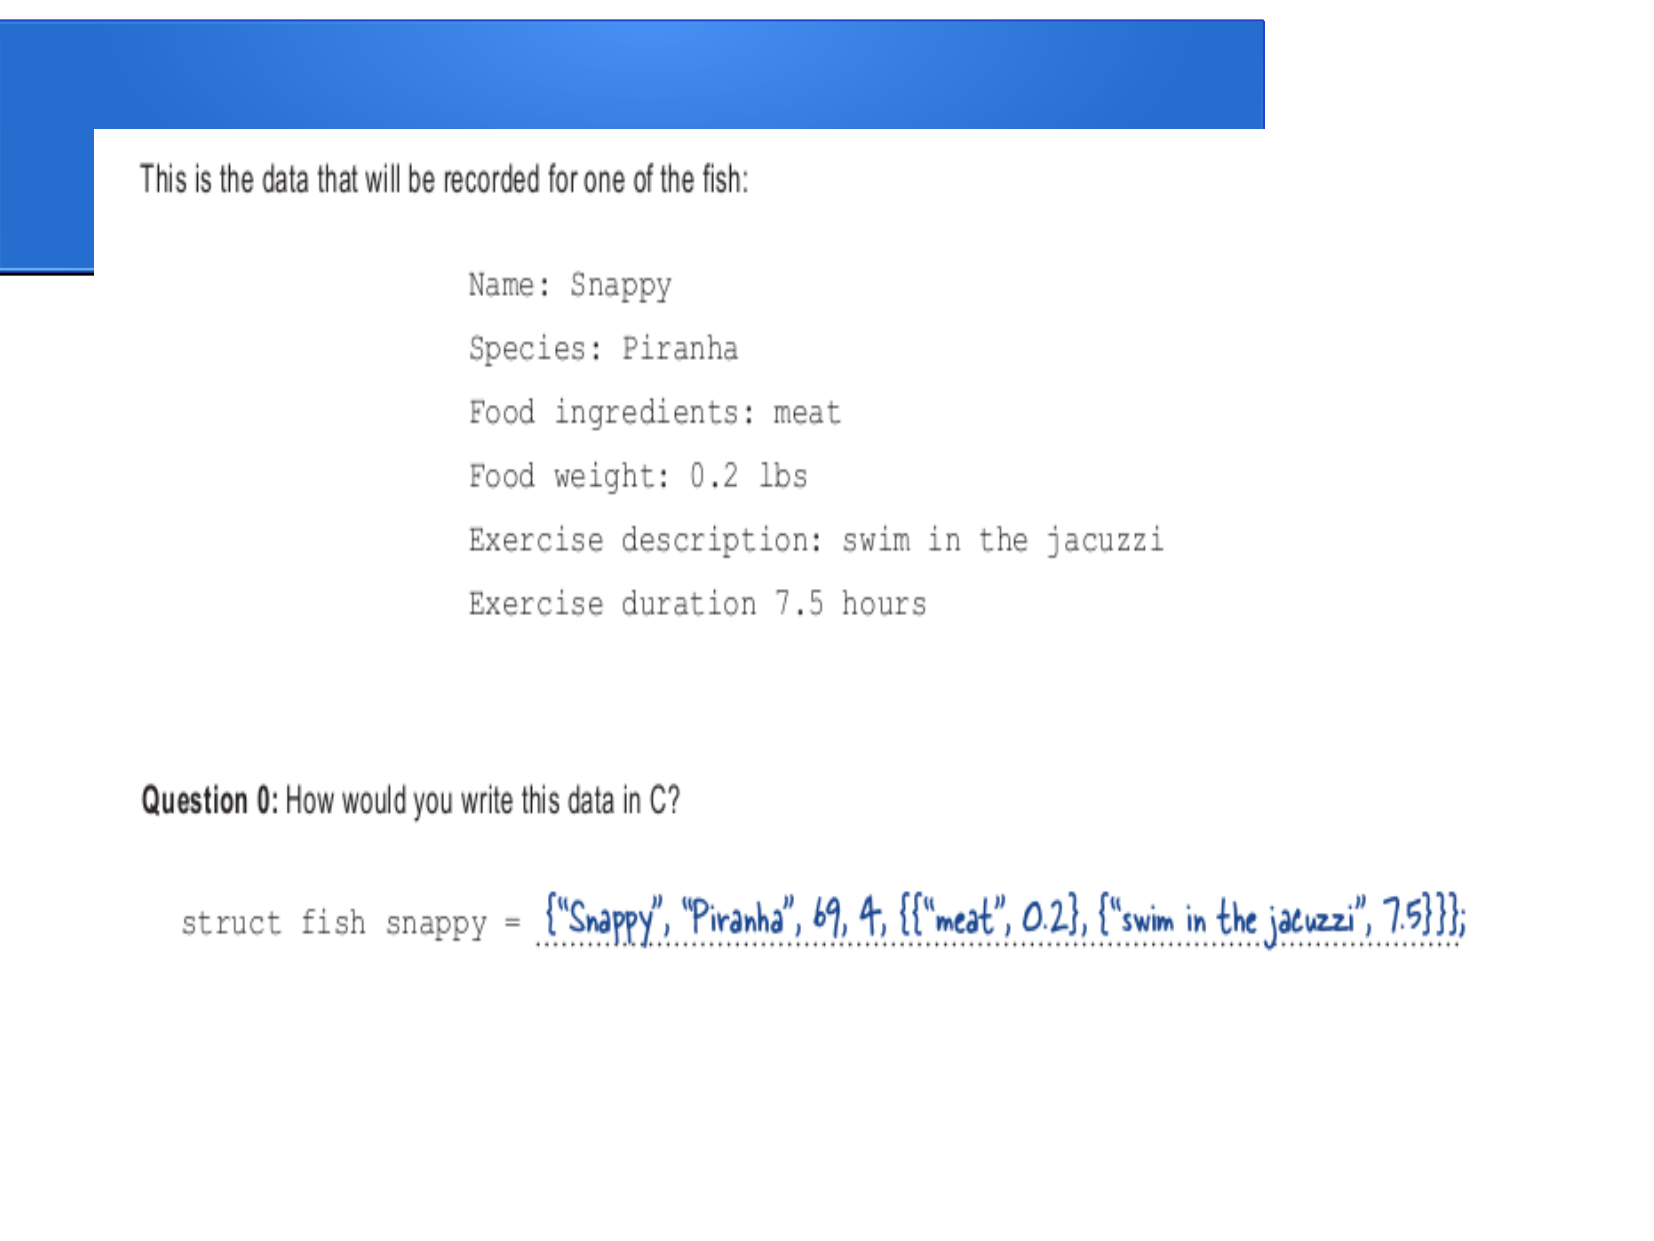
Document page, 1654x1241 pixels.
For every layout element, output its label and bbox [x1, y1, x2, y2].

picture [94, 129, 1501, 1052]
